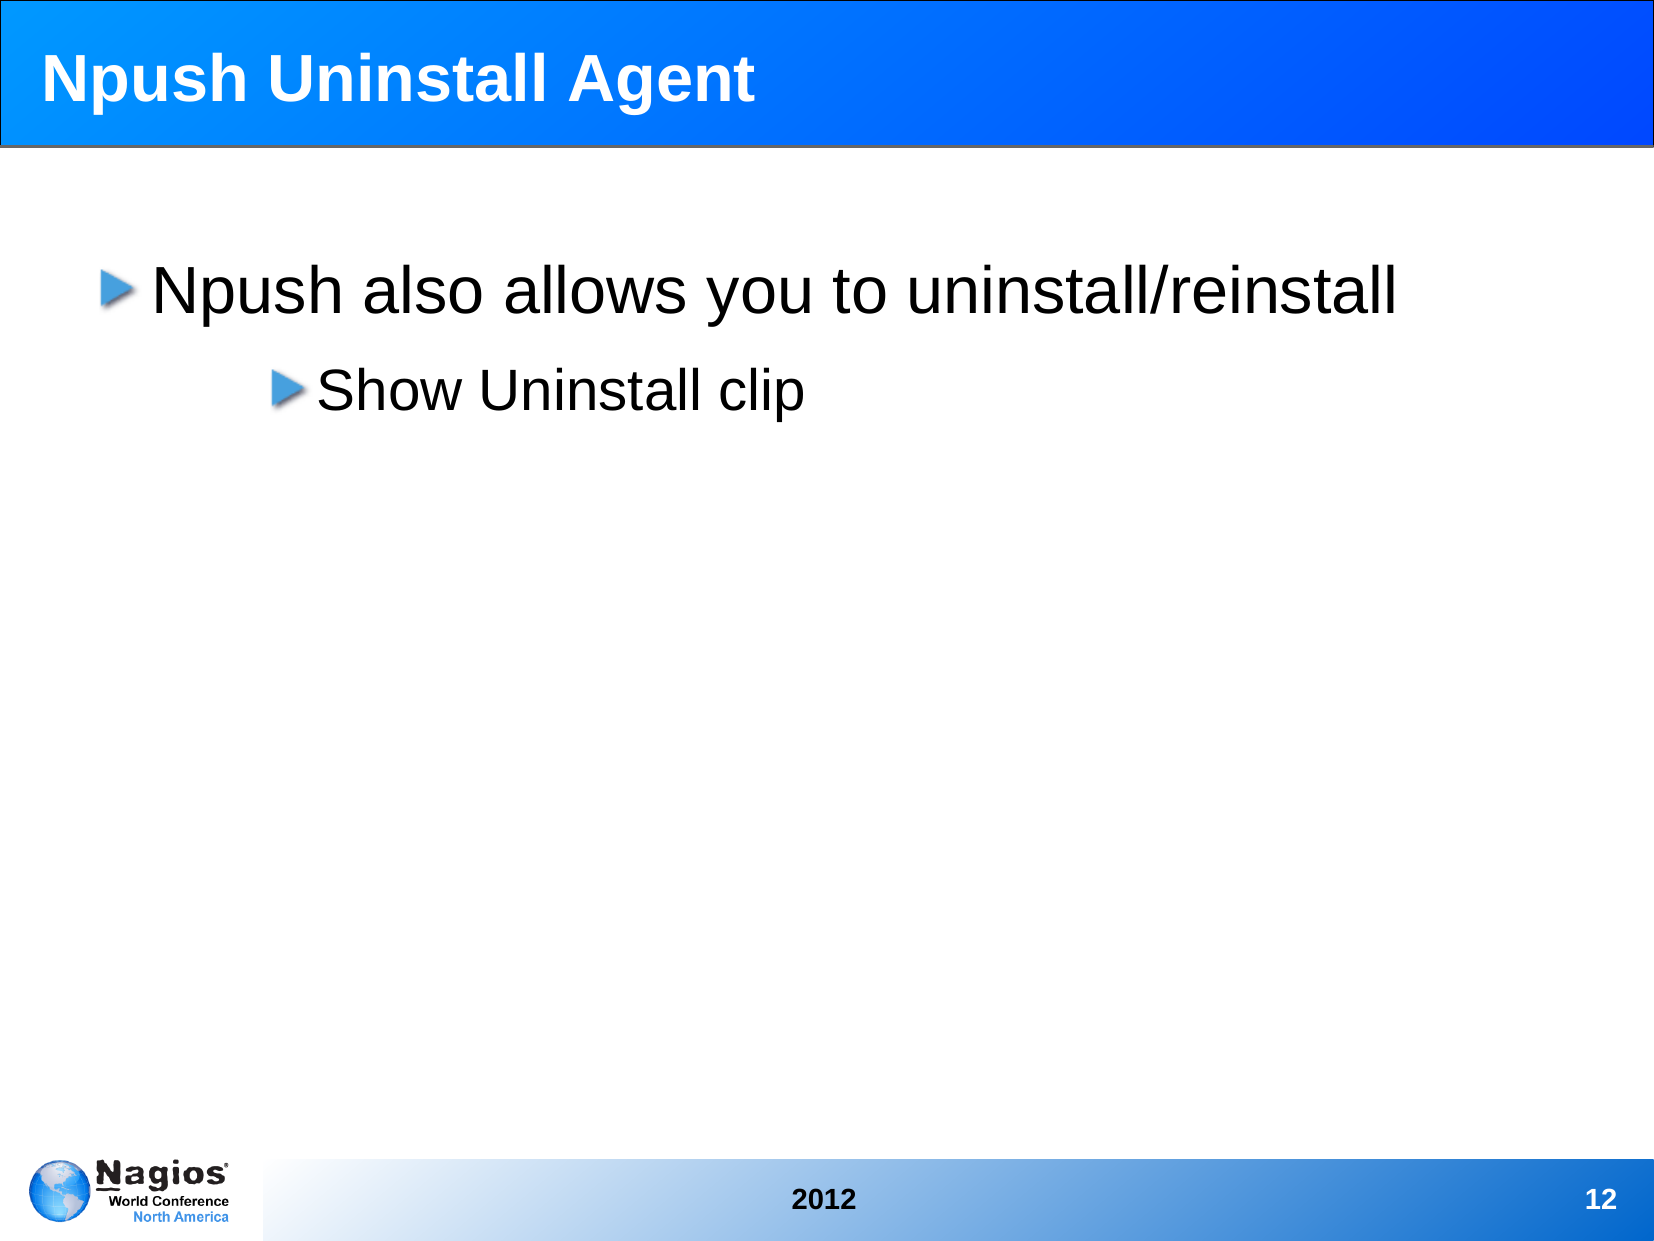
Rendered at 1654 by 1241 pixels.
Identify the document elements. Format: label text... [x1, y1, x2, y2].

list Npush also allows you to uninstall/reinstall Show Uninstall clip [80, 253, 1569, 1058]
title Npush Uninstall Agent [41, 36, 1248, 120]
picture [29, 1159, 229, 1235]
